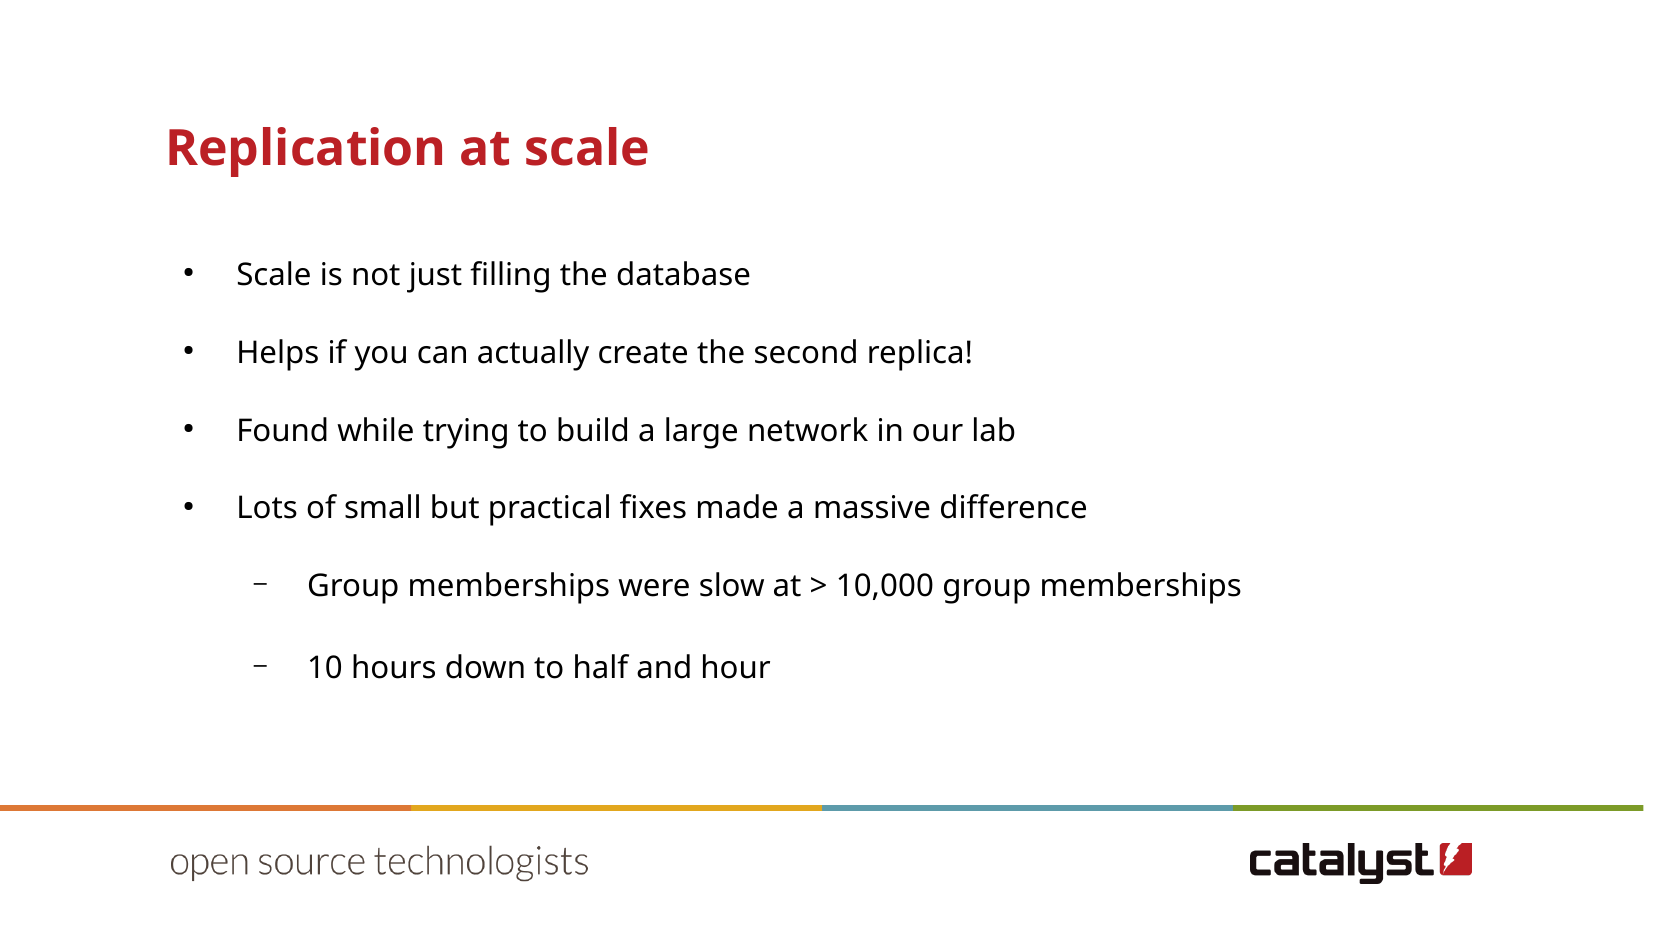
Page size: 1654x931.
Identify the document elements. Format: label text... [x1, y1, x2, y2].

picture [0, 805, 1644, 884]
list Scale is not just filling the database Helps if you can actually create the second replica! Found while trying to build a large network in our lab Lots of small but practical fixes made a massive difference Group memberships were slow at > 10,000 group memberships 10 hours down to half and hour [165, 230, 1489, 770]
title Replication at scale [165, 68, 1489, 224]
